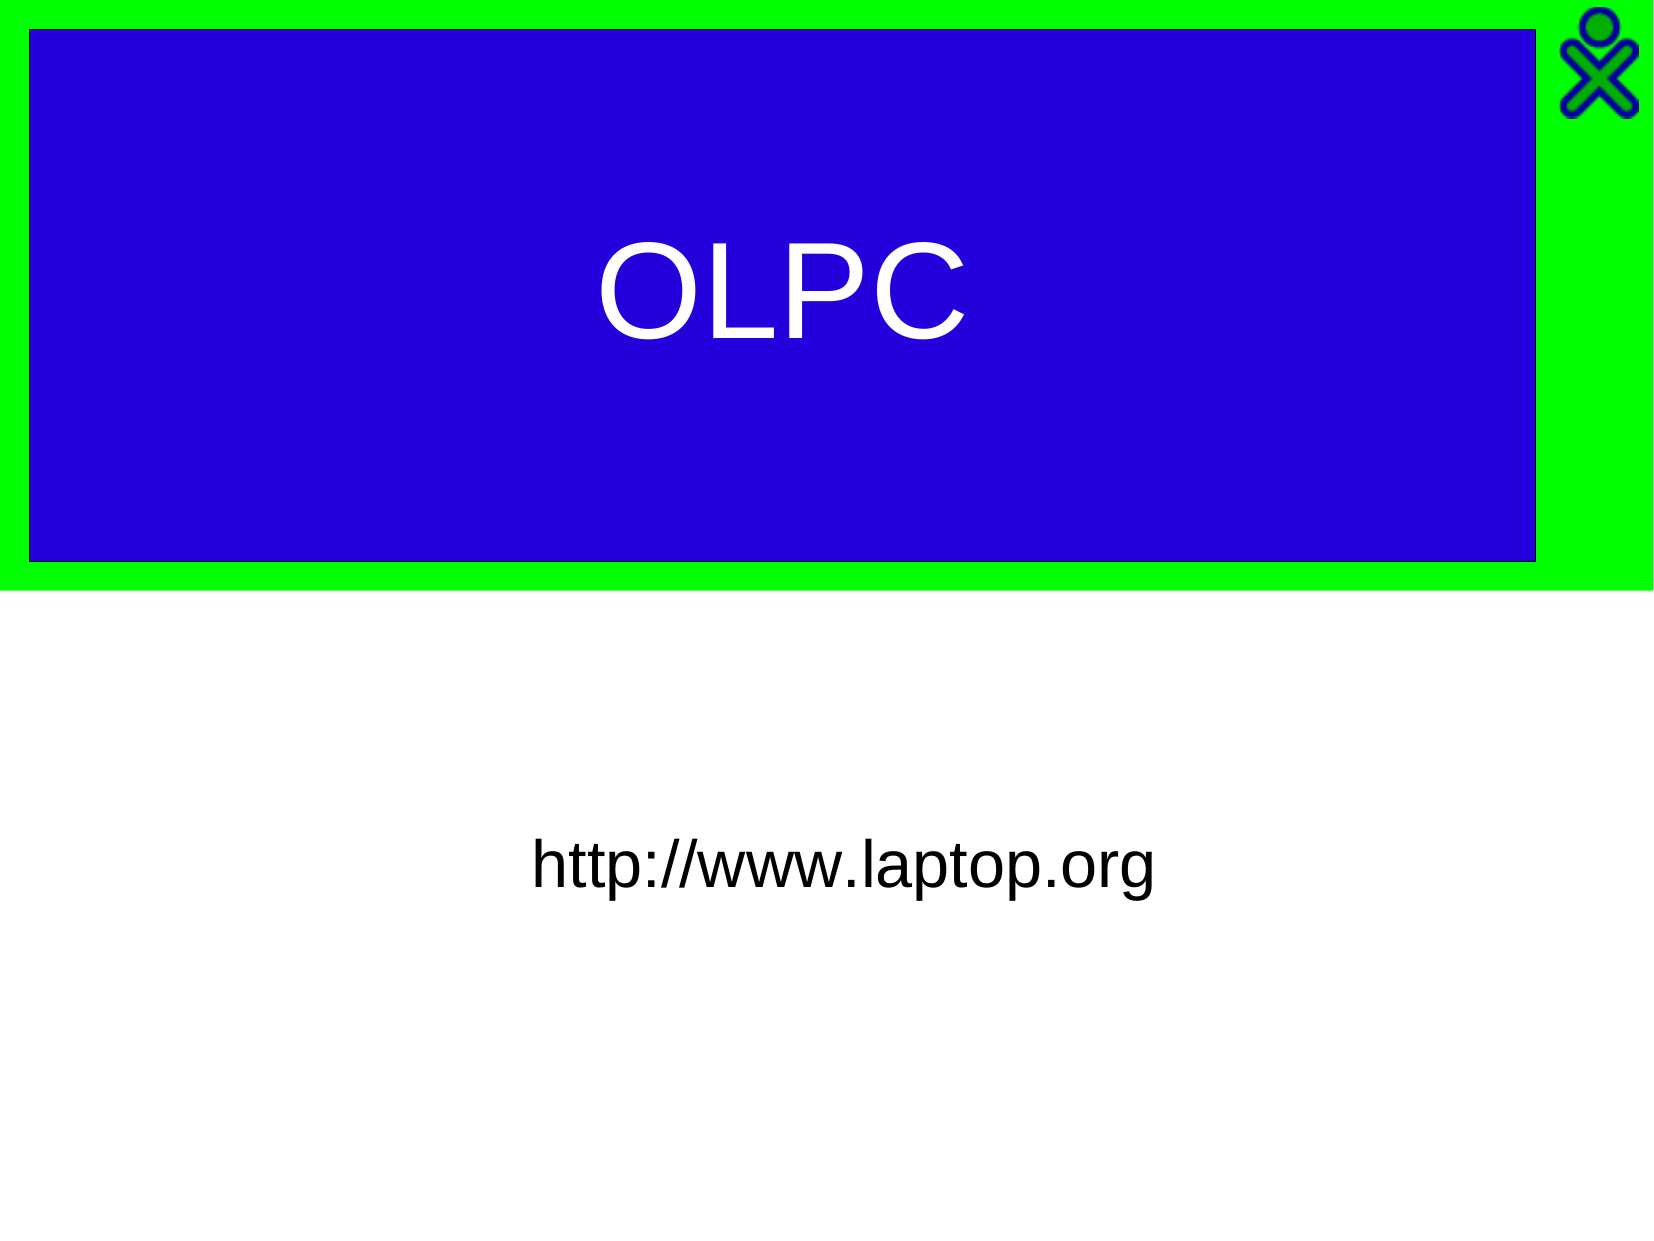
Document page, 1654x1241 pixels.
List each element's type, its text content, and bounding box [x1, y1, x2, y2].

picture [1559, 7, 1639, 119]
title OLPC [59, 56, 1506, 525]
subtitle http://www.laptop.org [82, 627, 1571, 1102]
